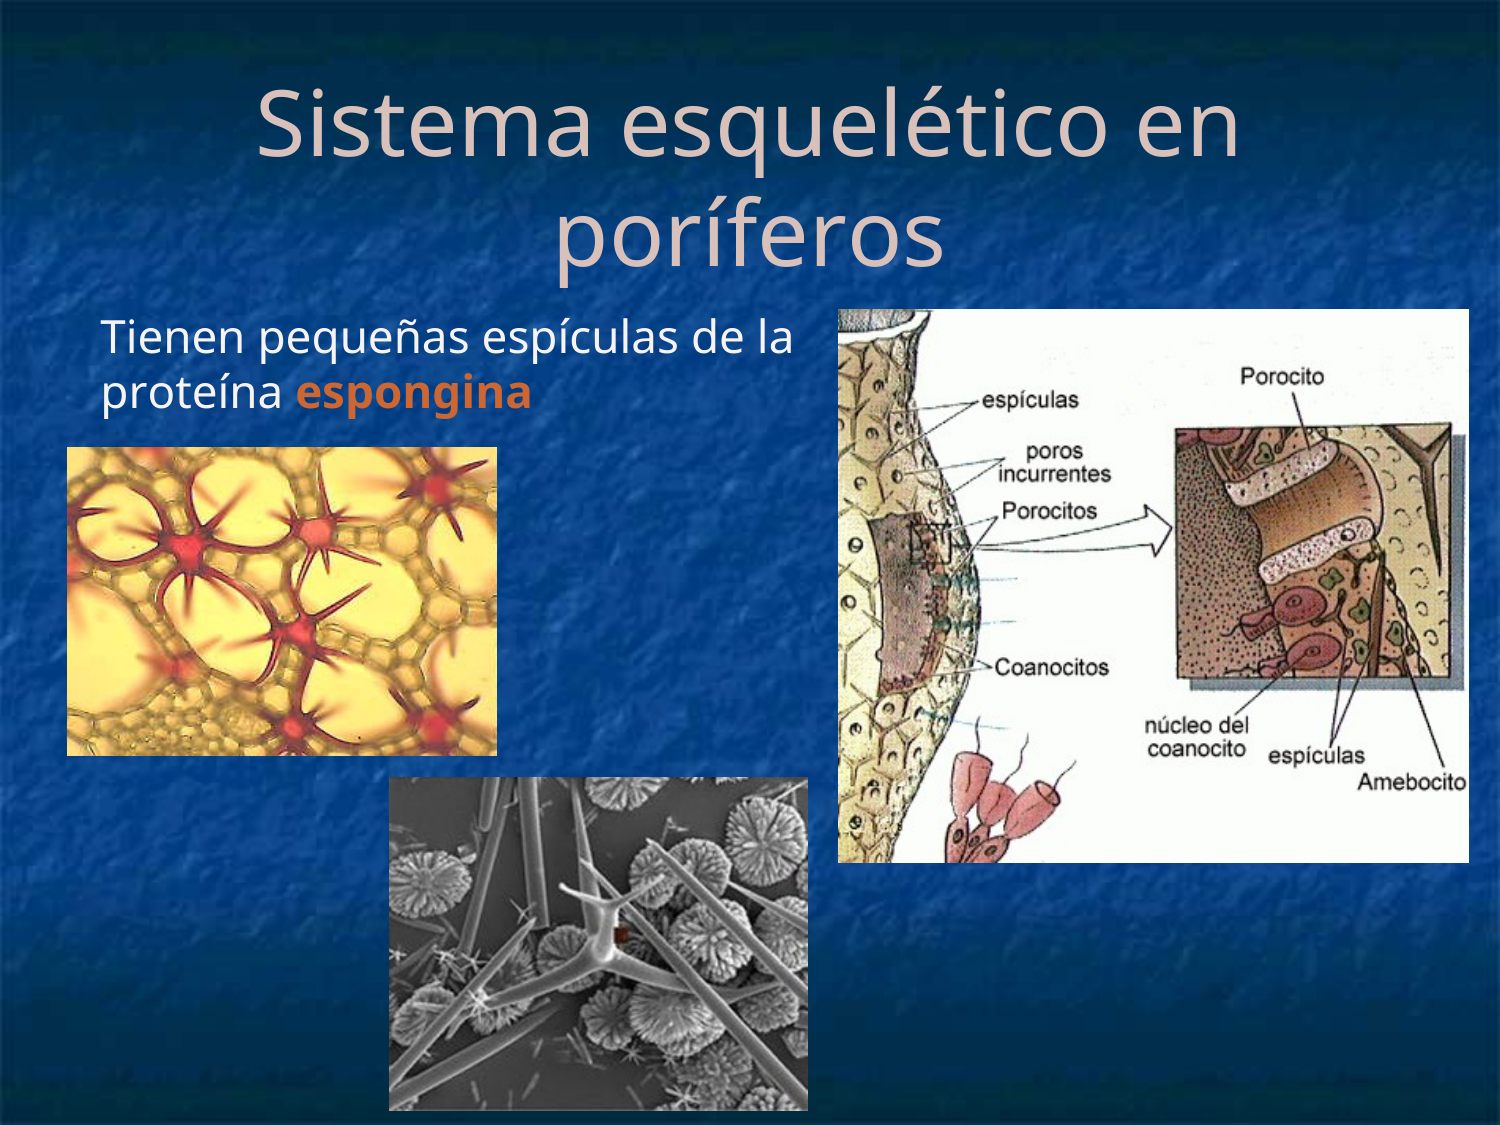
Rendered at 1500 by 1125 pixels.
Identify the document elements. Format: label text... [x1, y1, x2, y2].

title Sistema esquelético en poríferos [75, 57, 1426, 293]
picture [0, 0, 1500, 1125]
text_box Tienen pequeñas espículas de la proteína espongina [85, 299, 815, 425]
